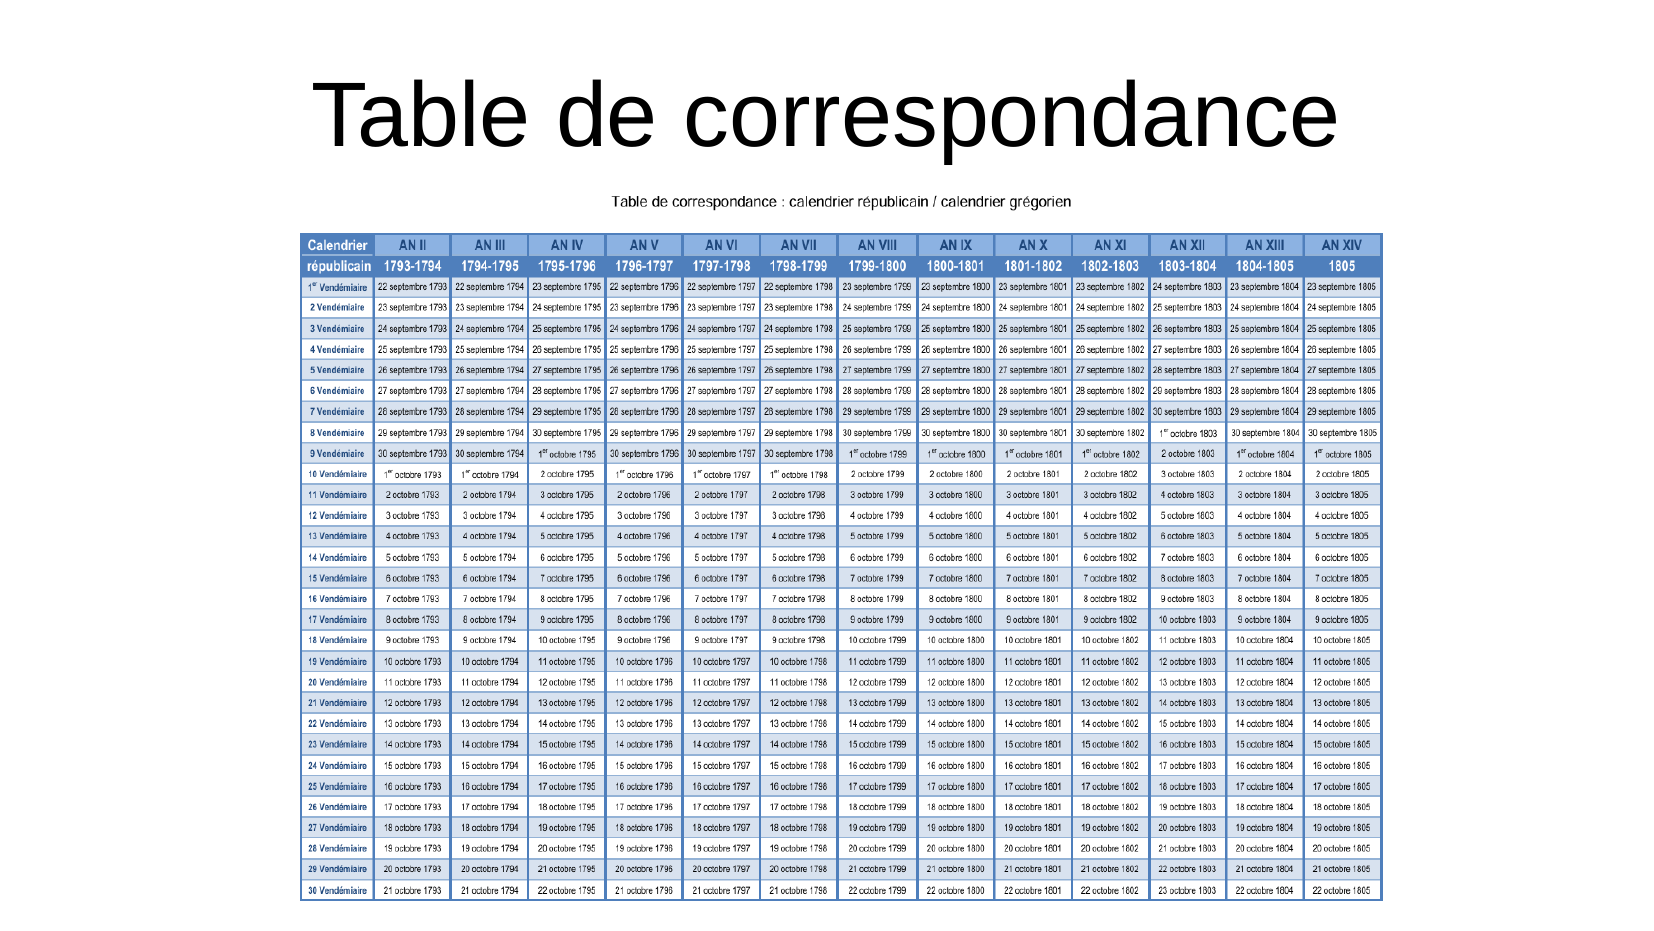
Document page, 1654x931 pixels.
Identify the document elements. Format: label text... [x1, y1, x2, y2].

title Table de correspondance [82, 37, 1571, 193]
picture [292, 192, 1388, 904]
